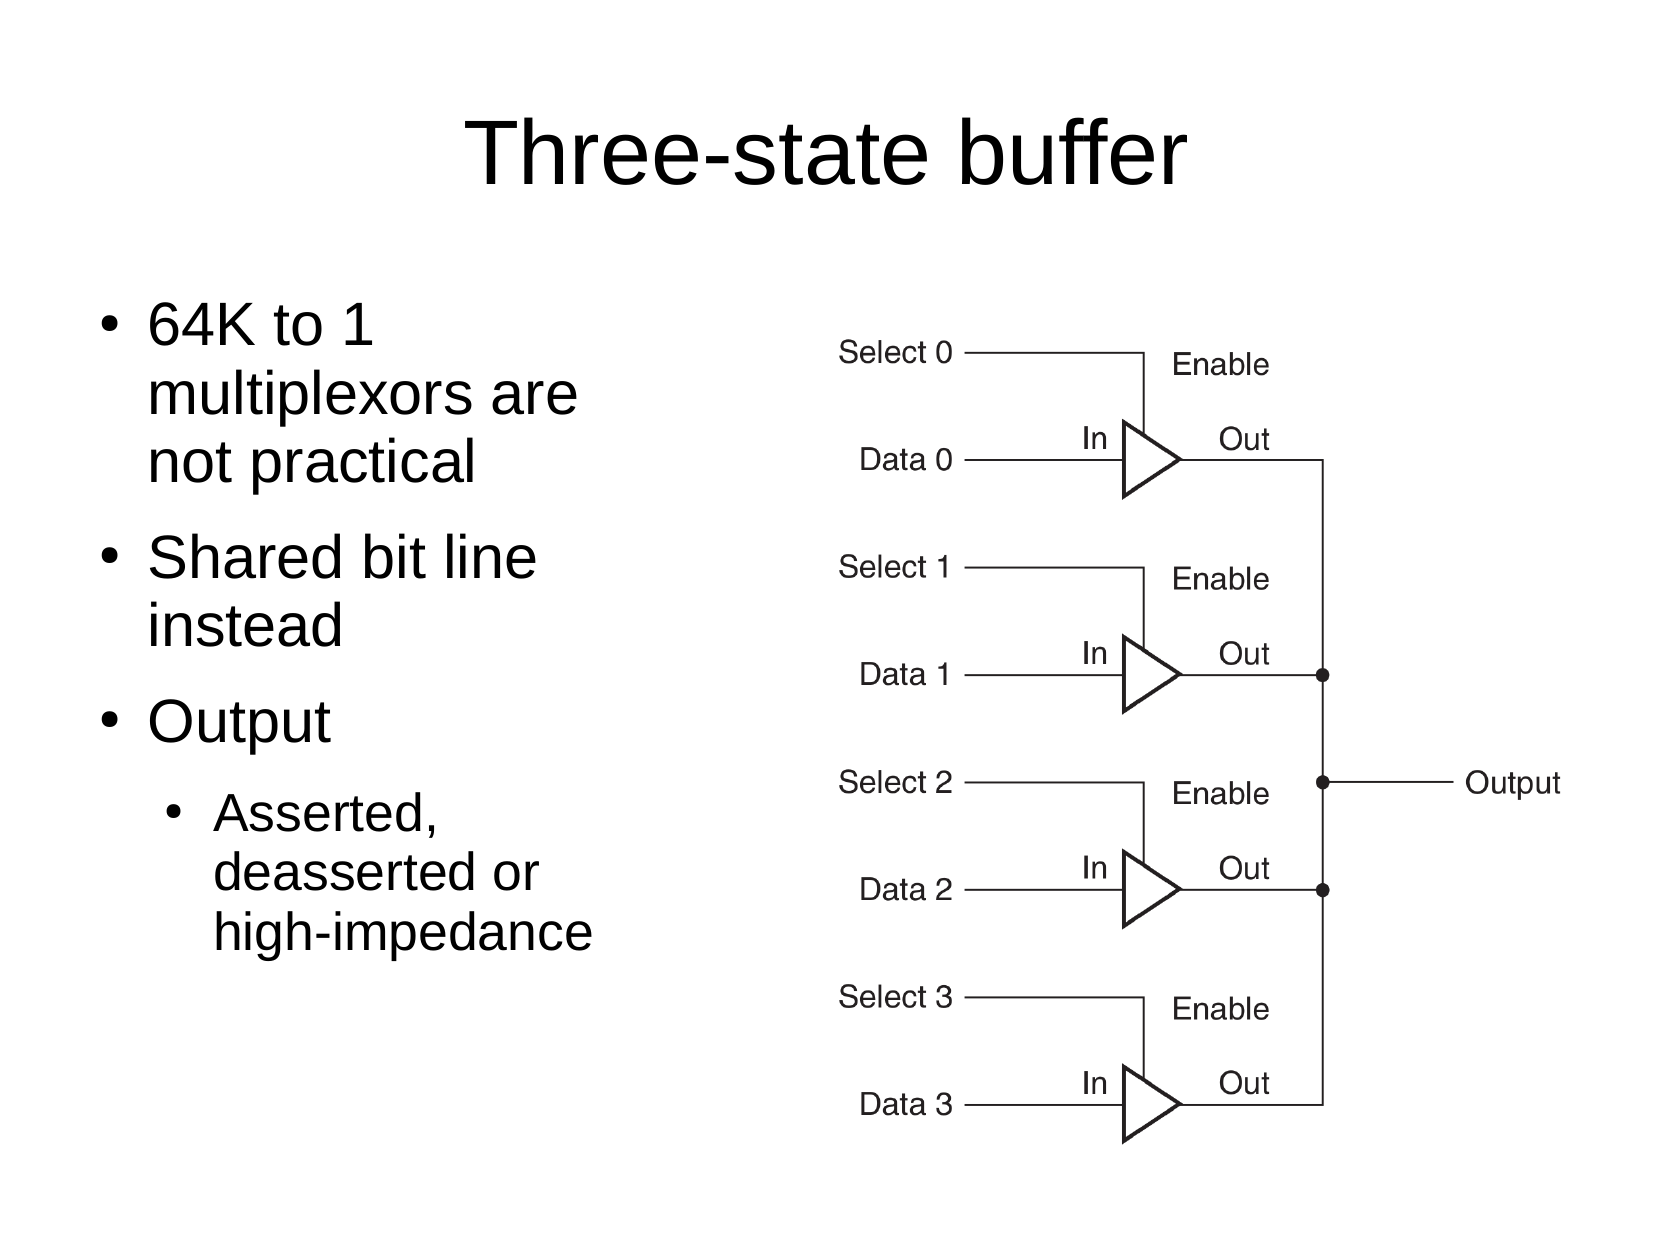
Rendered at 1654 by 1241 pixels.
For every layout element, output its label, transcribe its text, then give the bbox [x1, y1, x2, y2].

list 64K to 1 multiplexors are not practical Shared bit line instead Output Asserted, deasserted or high-impedance [82, 290, 601, 1010]
title Three-state buffer [82, 49, 1571, 257]
picture [785, 299, 1576, 1163]
